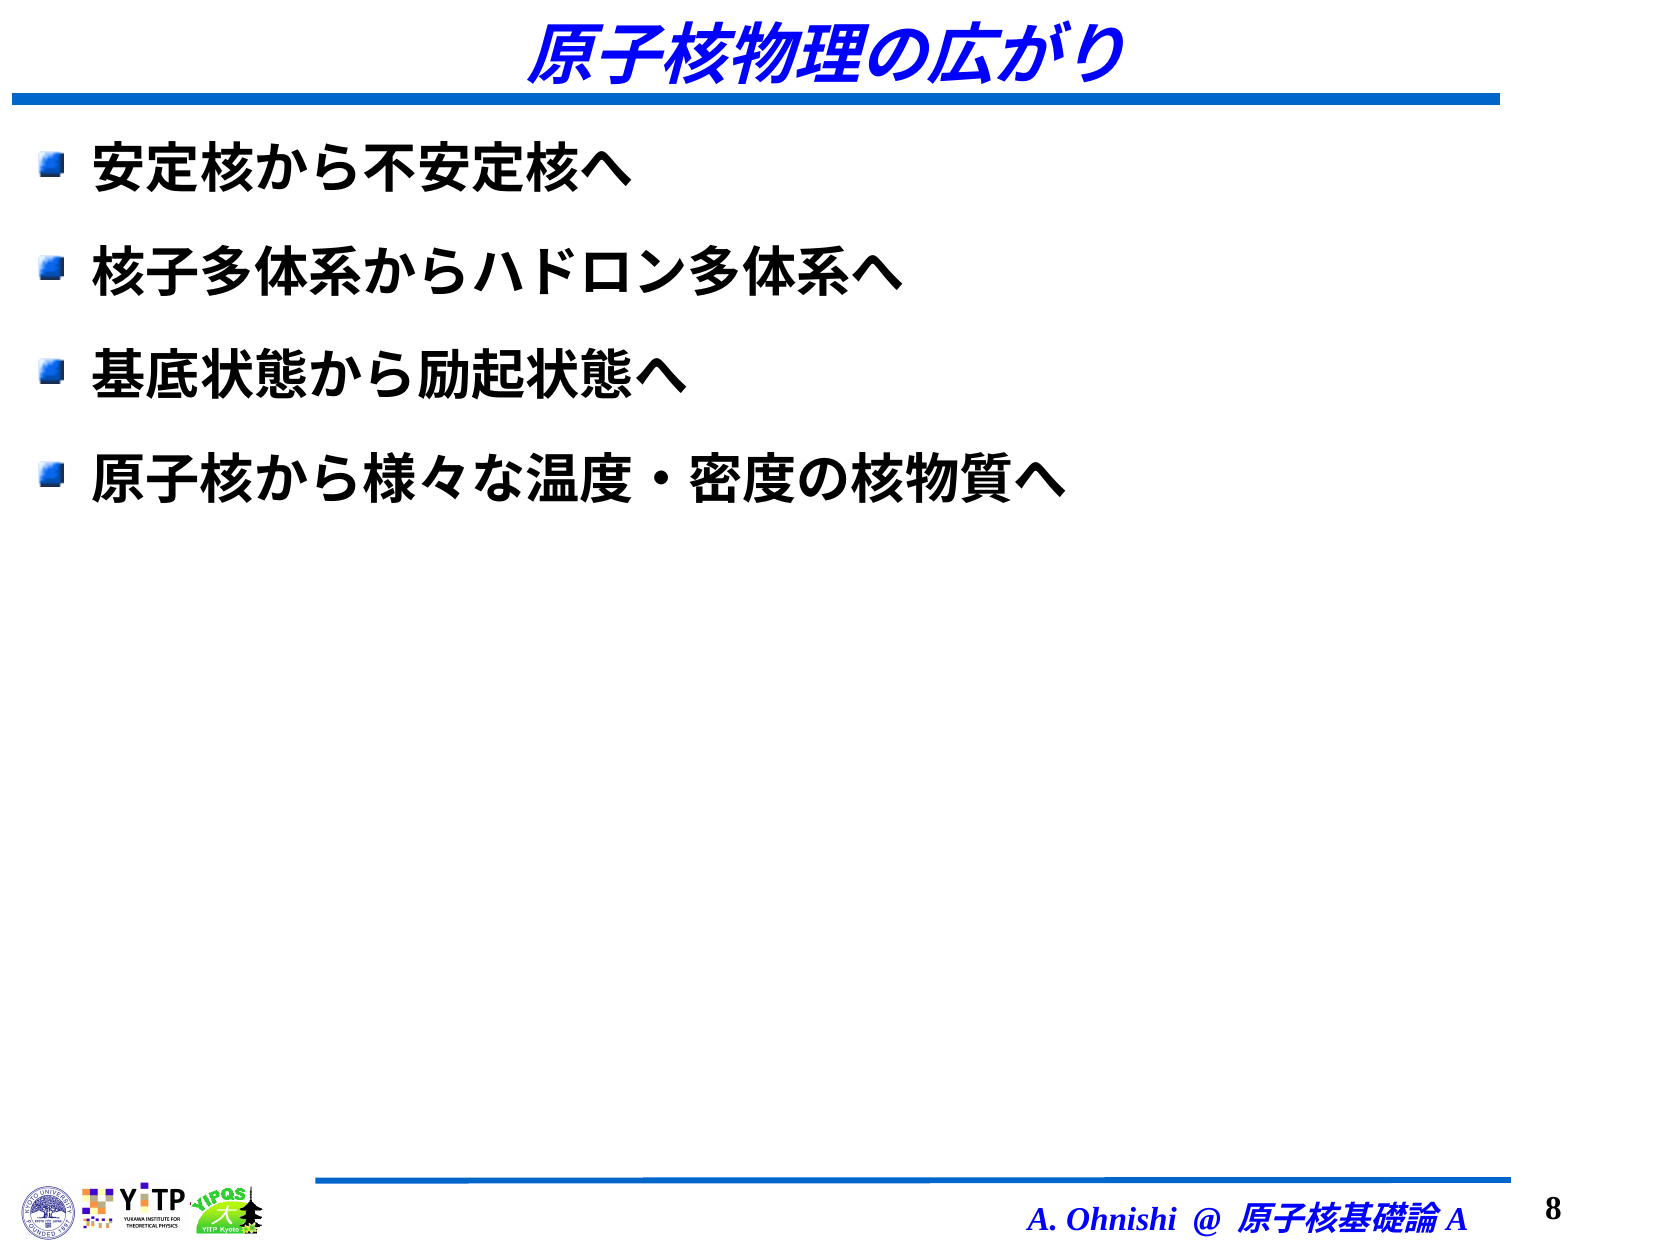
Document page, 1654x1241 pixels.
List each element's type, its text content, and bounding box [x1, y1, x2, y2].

list 安定核から不安定核へ 核子多体系からハドロン多体系へ 基底状態から励起状態へ 原子核から様々な温度・密度の核物質へ [20, 124, 1621, 1137]
picture [20, 1185, 76, 1241]
title 原子核物理の広がり [0, 0, 1654, 99]
picture [77, 1179, 263, 1234]
